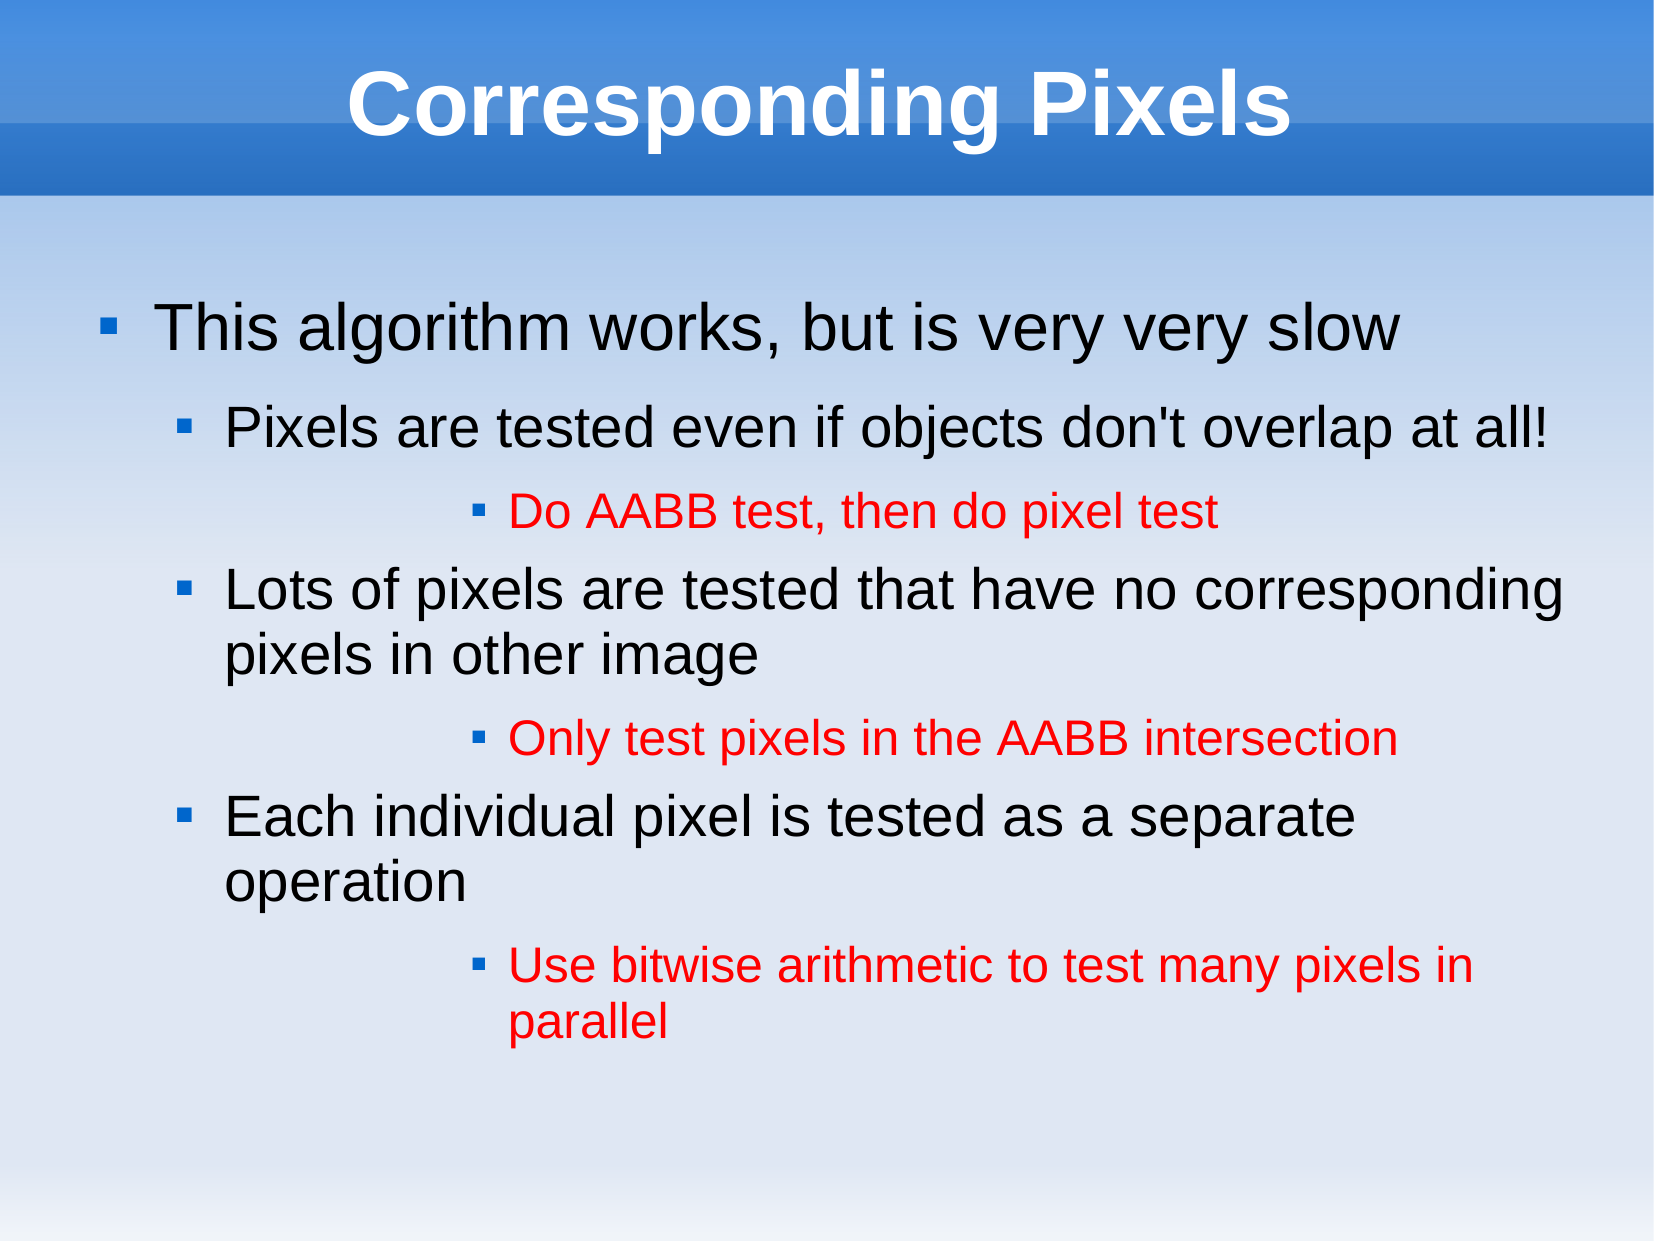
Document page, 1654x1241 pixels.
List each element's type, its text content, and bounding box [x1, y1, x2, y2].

picture [0, 0, 1654, 1241]
list This algorithm works, but is very very slow Pixels are tested even if objects don't overlap at all! Do AABB test, then do pixel test Lots of pixels are tested that have no corresponding pixels in other image Only test pixels in the AABB intersection Each individual pixel is tested as a separate operation Use bitwise arithmetic to test many pixels in parallel [82, 290, 1571, 1109]
title Corresponding Pixels [76, 0, 1565, 208]
